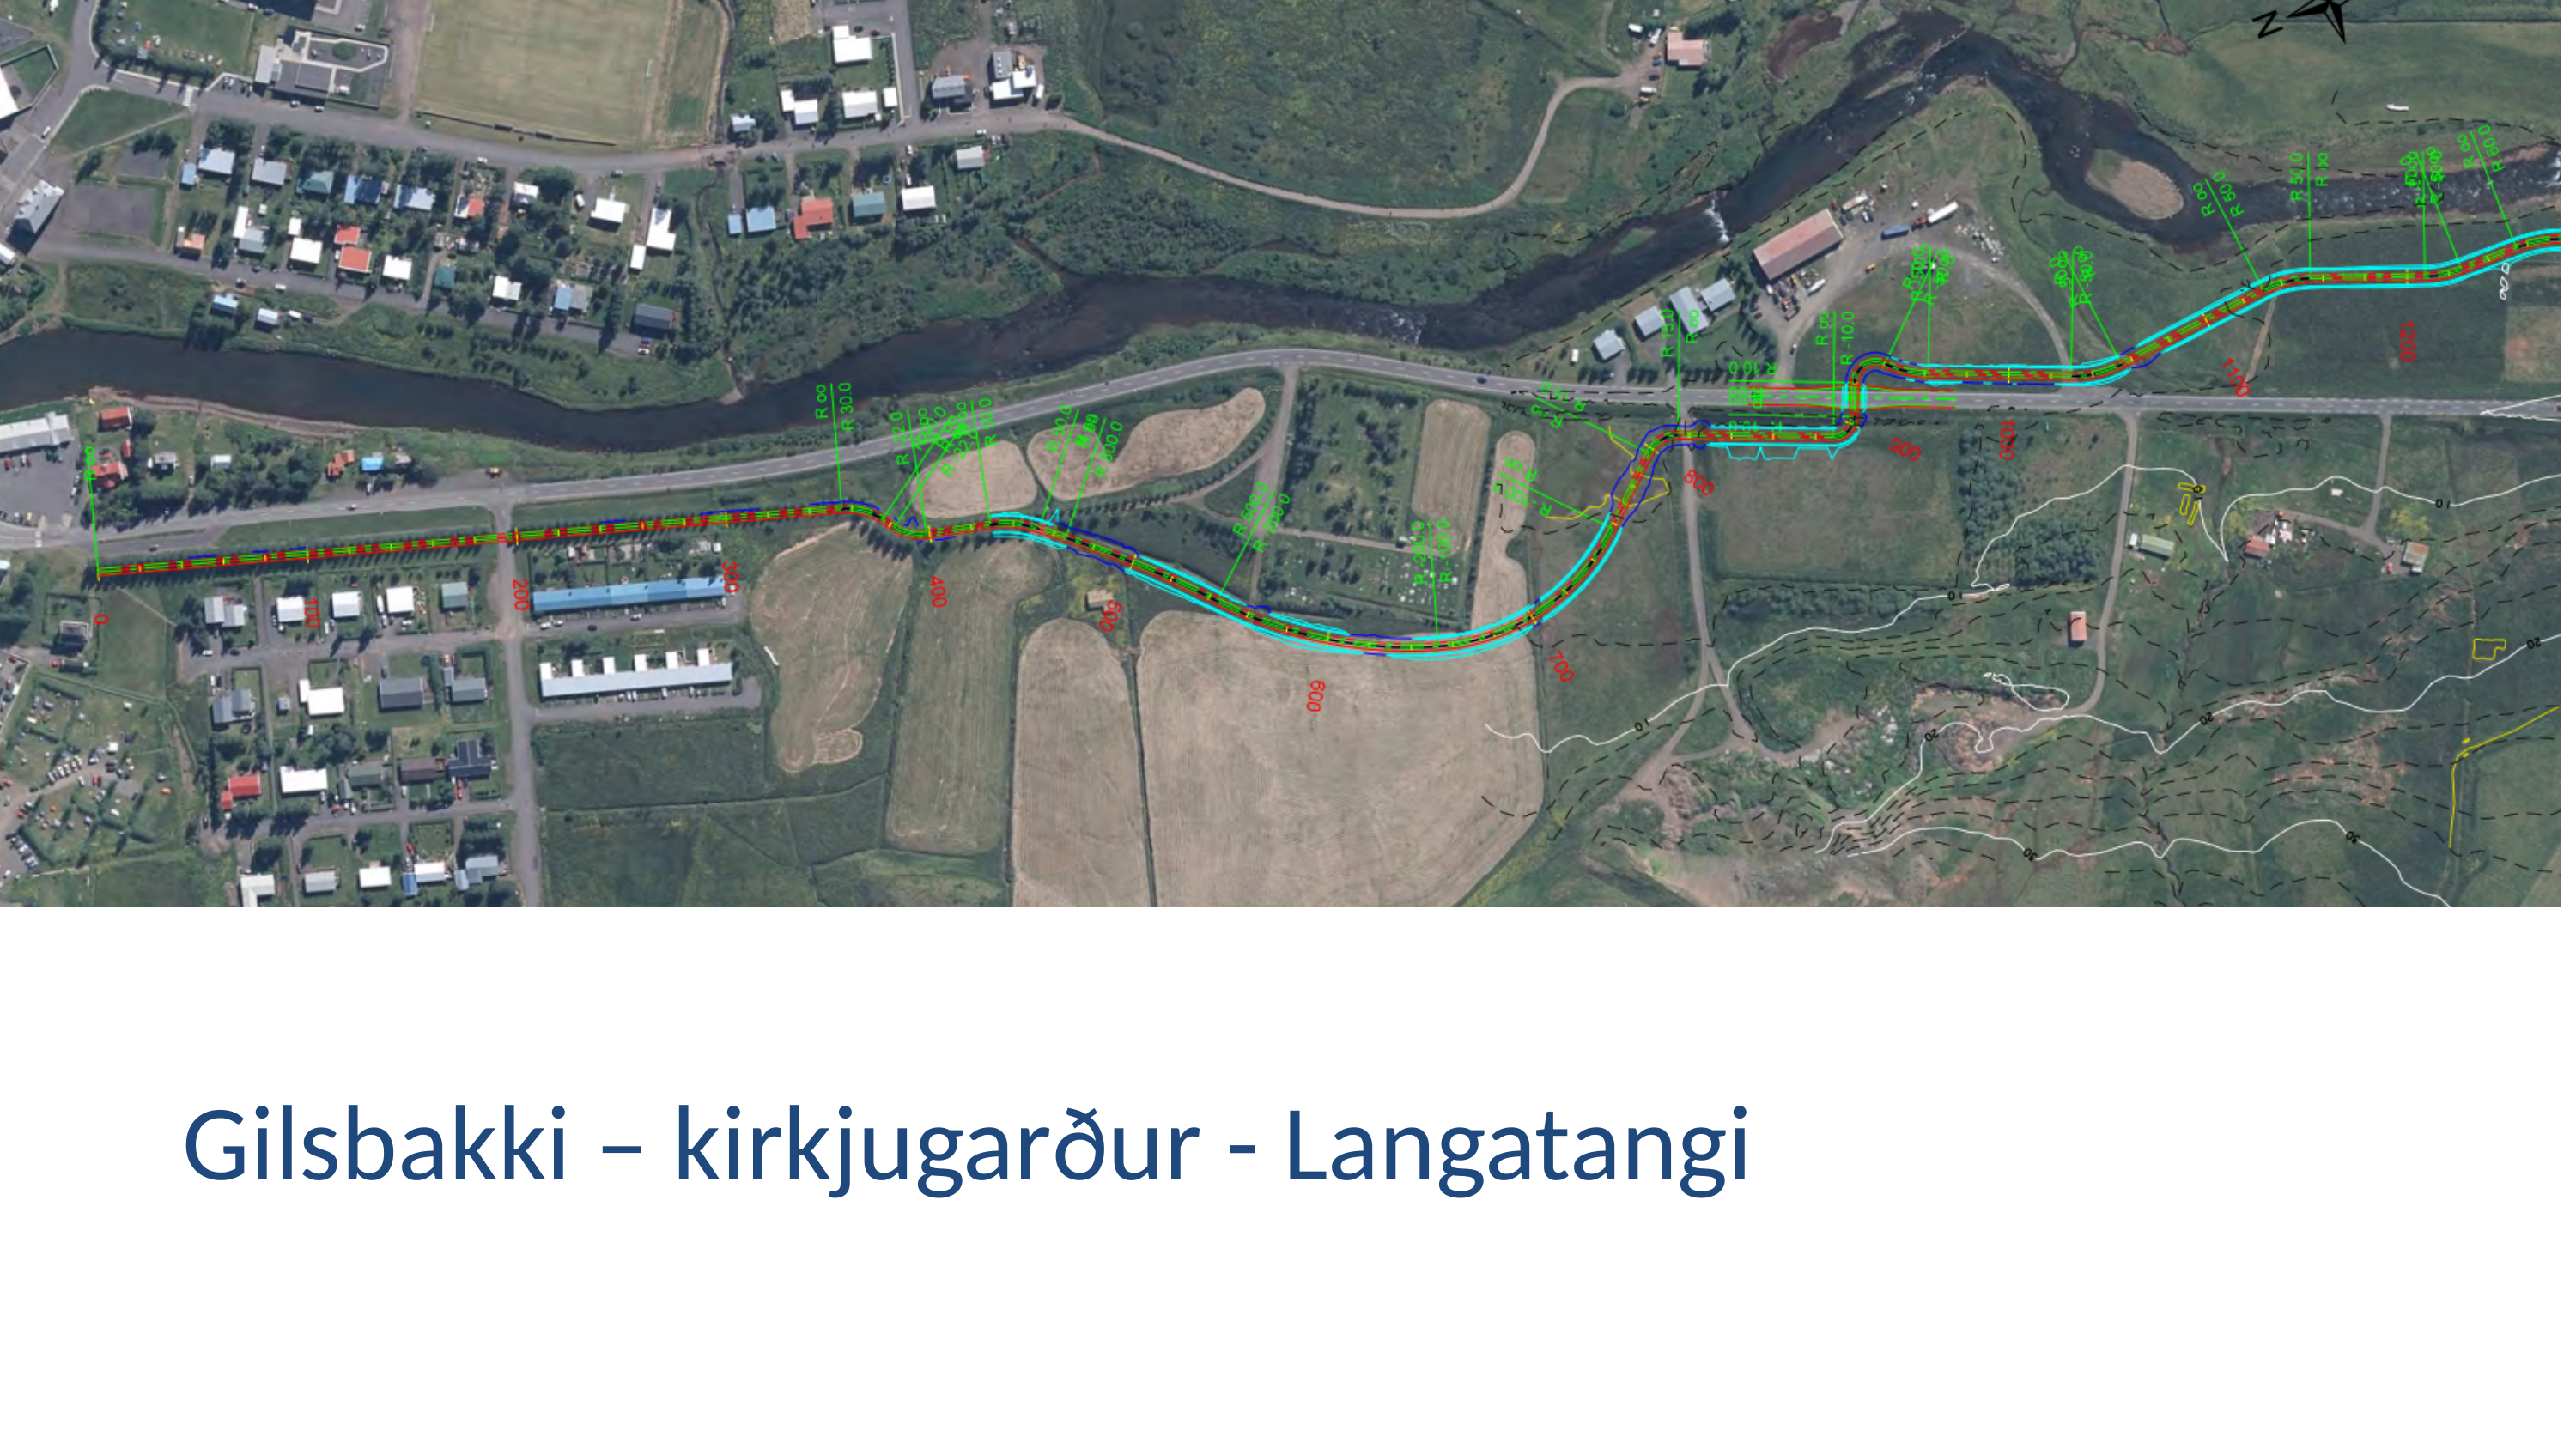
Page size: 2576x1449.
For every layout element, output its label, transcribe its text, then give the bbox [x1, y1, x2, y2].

text_box Gilsbakki – kirkjugarður - Langatangi [170, 1080, 2409, 1293]
picture [0, 0, 2561, 907]
